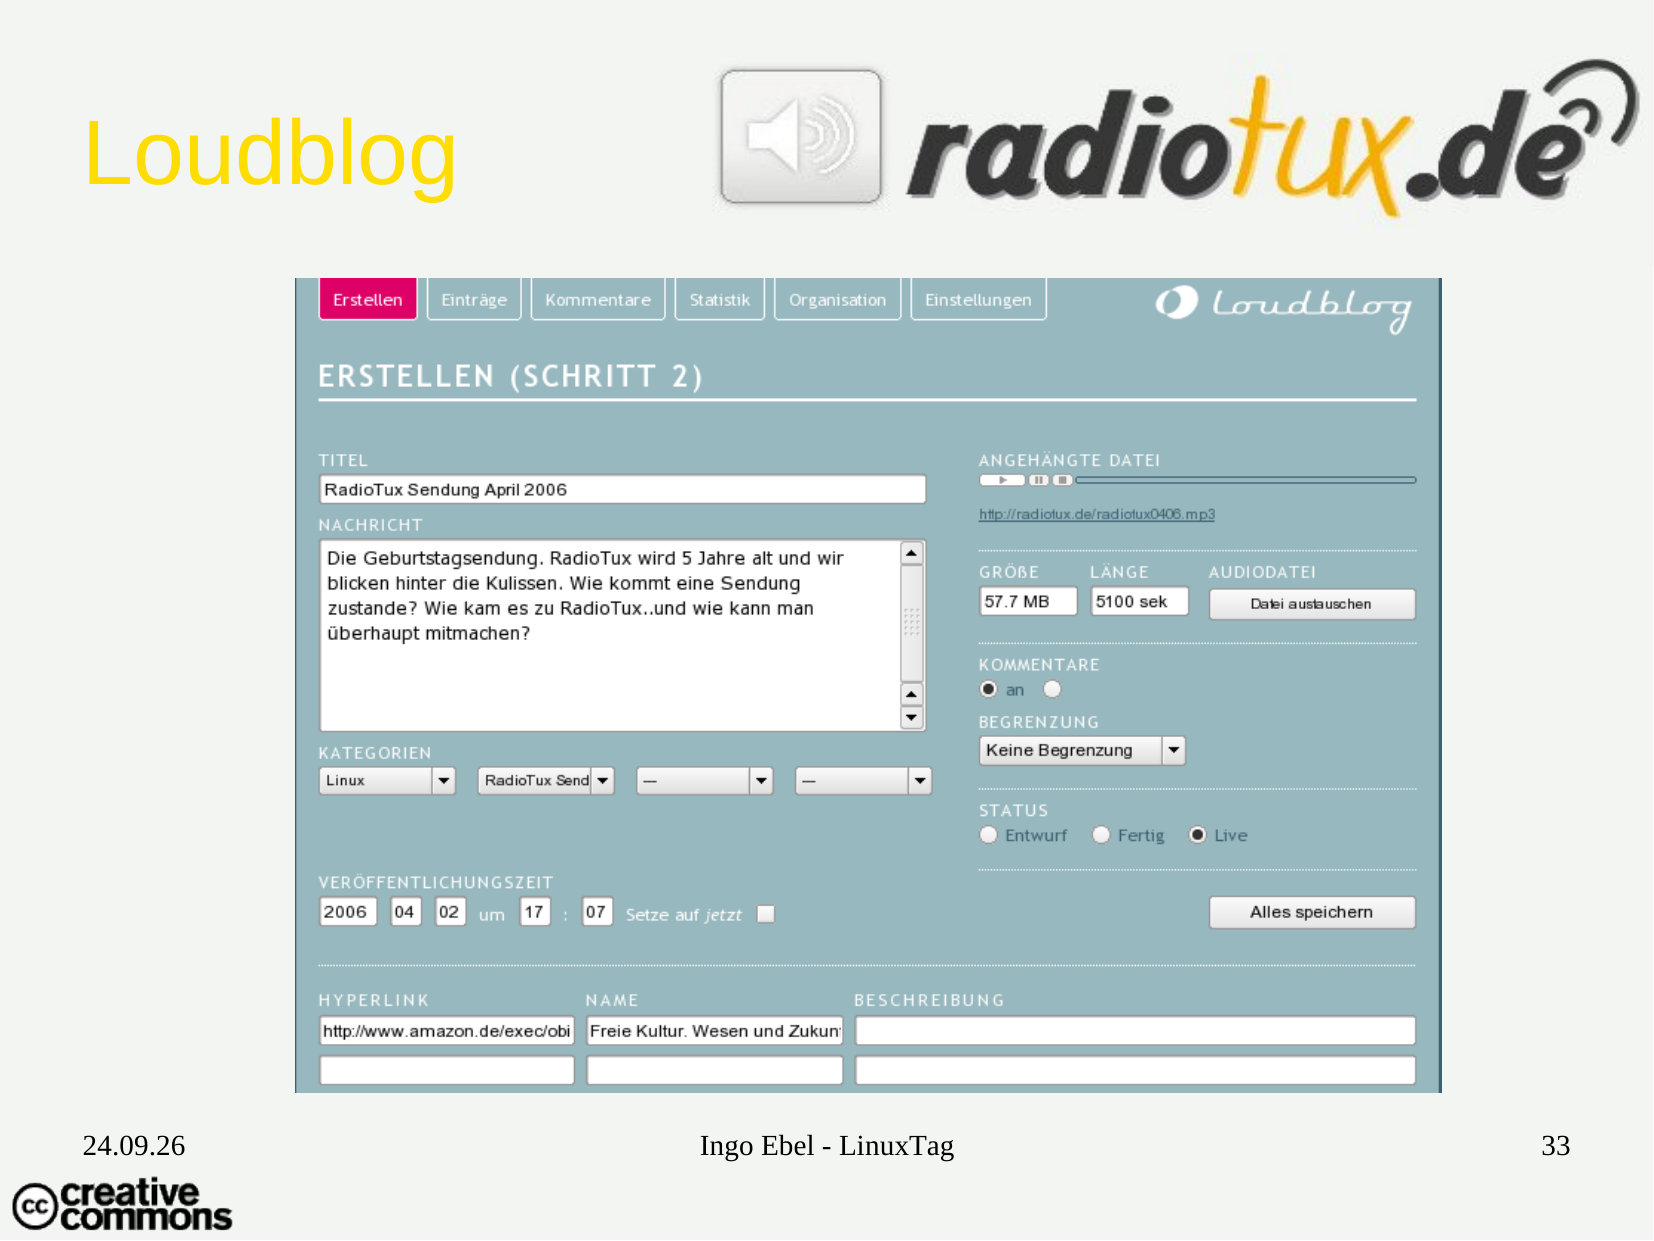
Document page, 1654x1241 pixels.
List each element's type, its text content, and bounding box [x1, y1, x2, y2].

picture [649, 0, 1654, 266]
picture [0, 1121, 236, 1240]
title Loudblog [82, 49, 1571, 257]
picture [295, 278, 1442, 1093]
